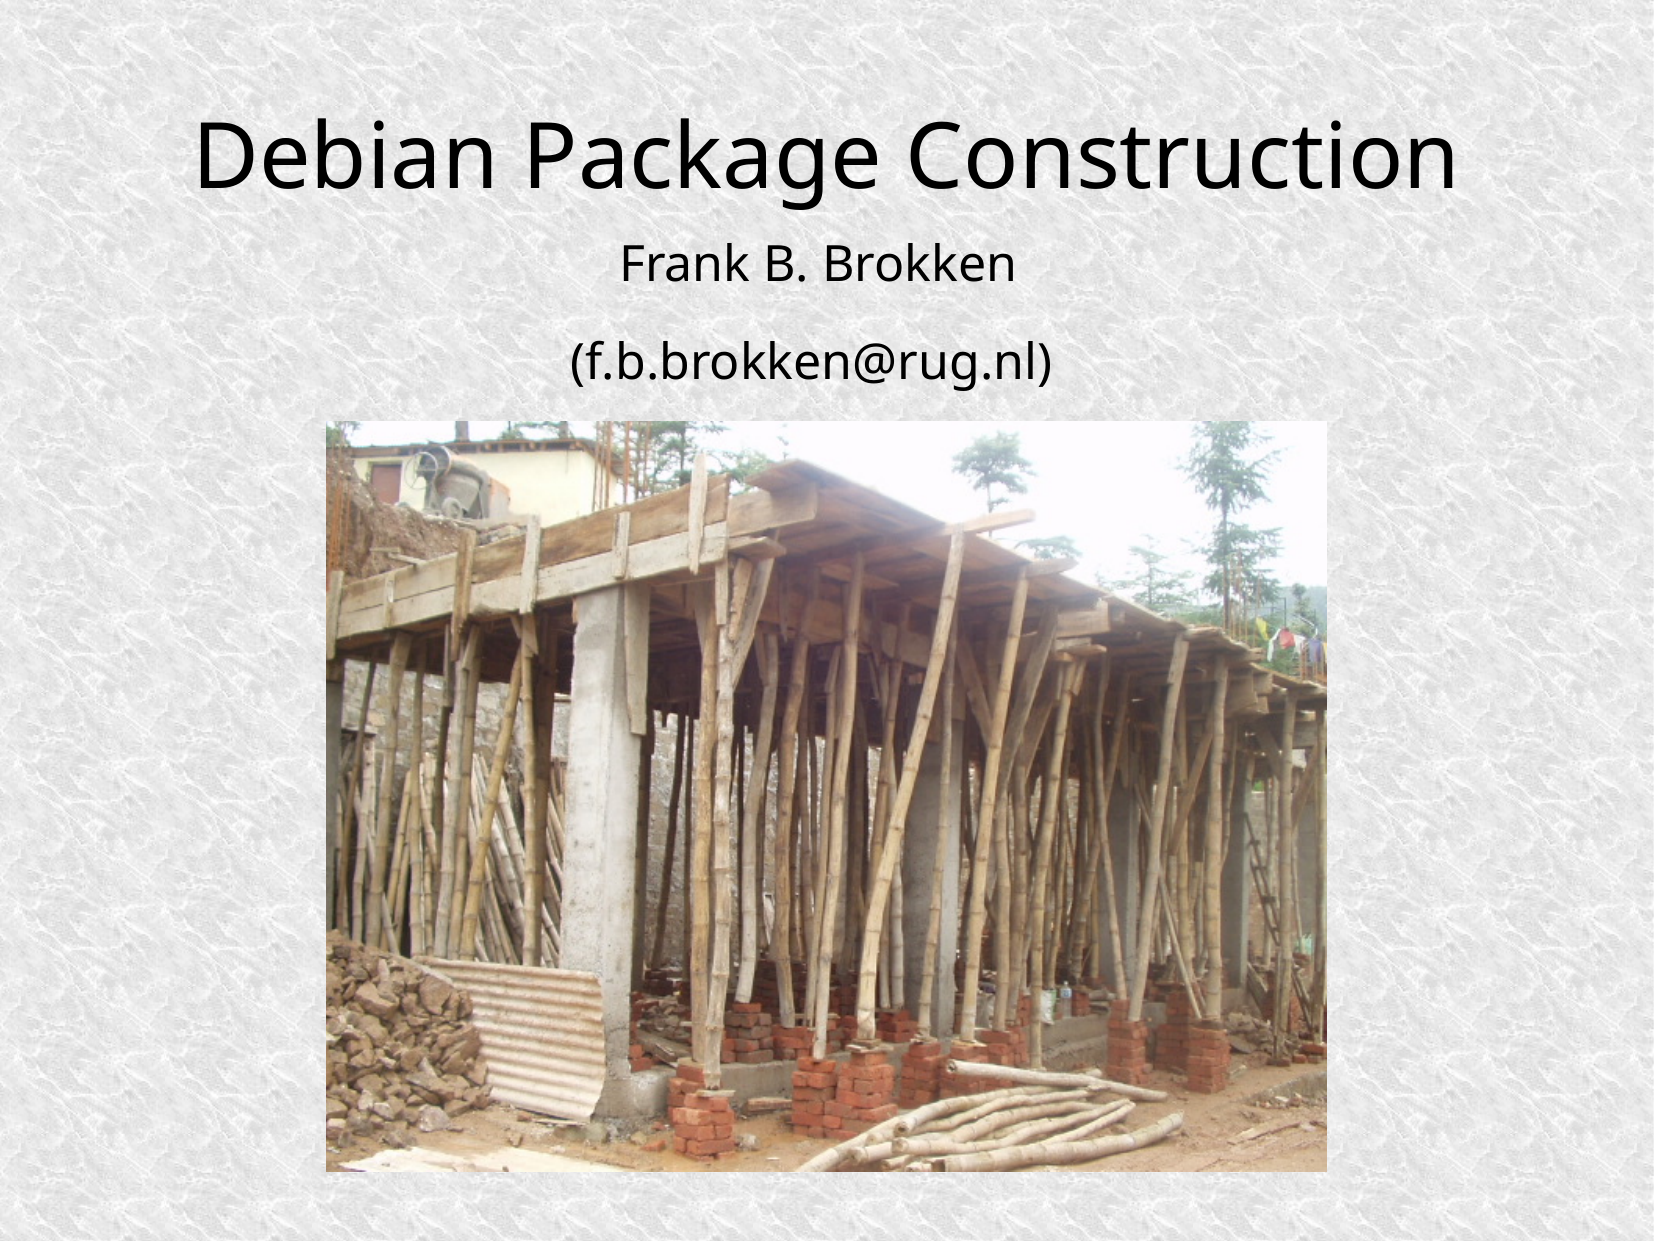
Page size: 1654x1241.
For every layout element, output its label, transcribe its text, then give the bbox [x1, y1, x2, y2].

picture [0, 0, 1654, 1241]
title Debian Package Construction [82, 56, 1571, 250]
list Frank B. Brokken (f.b.brokken@rug.nl) [67, 228, 1556, 1047]
